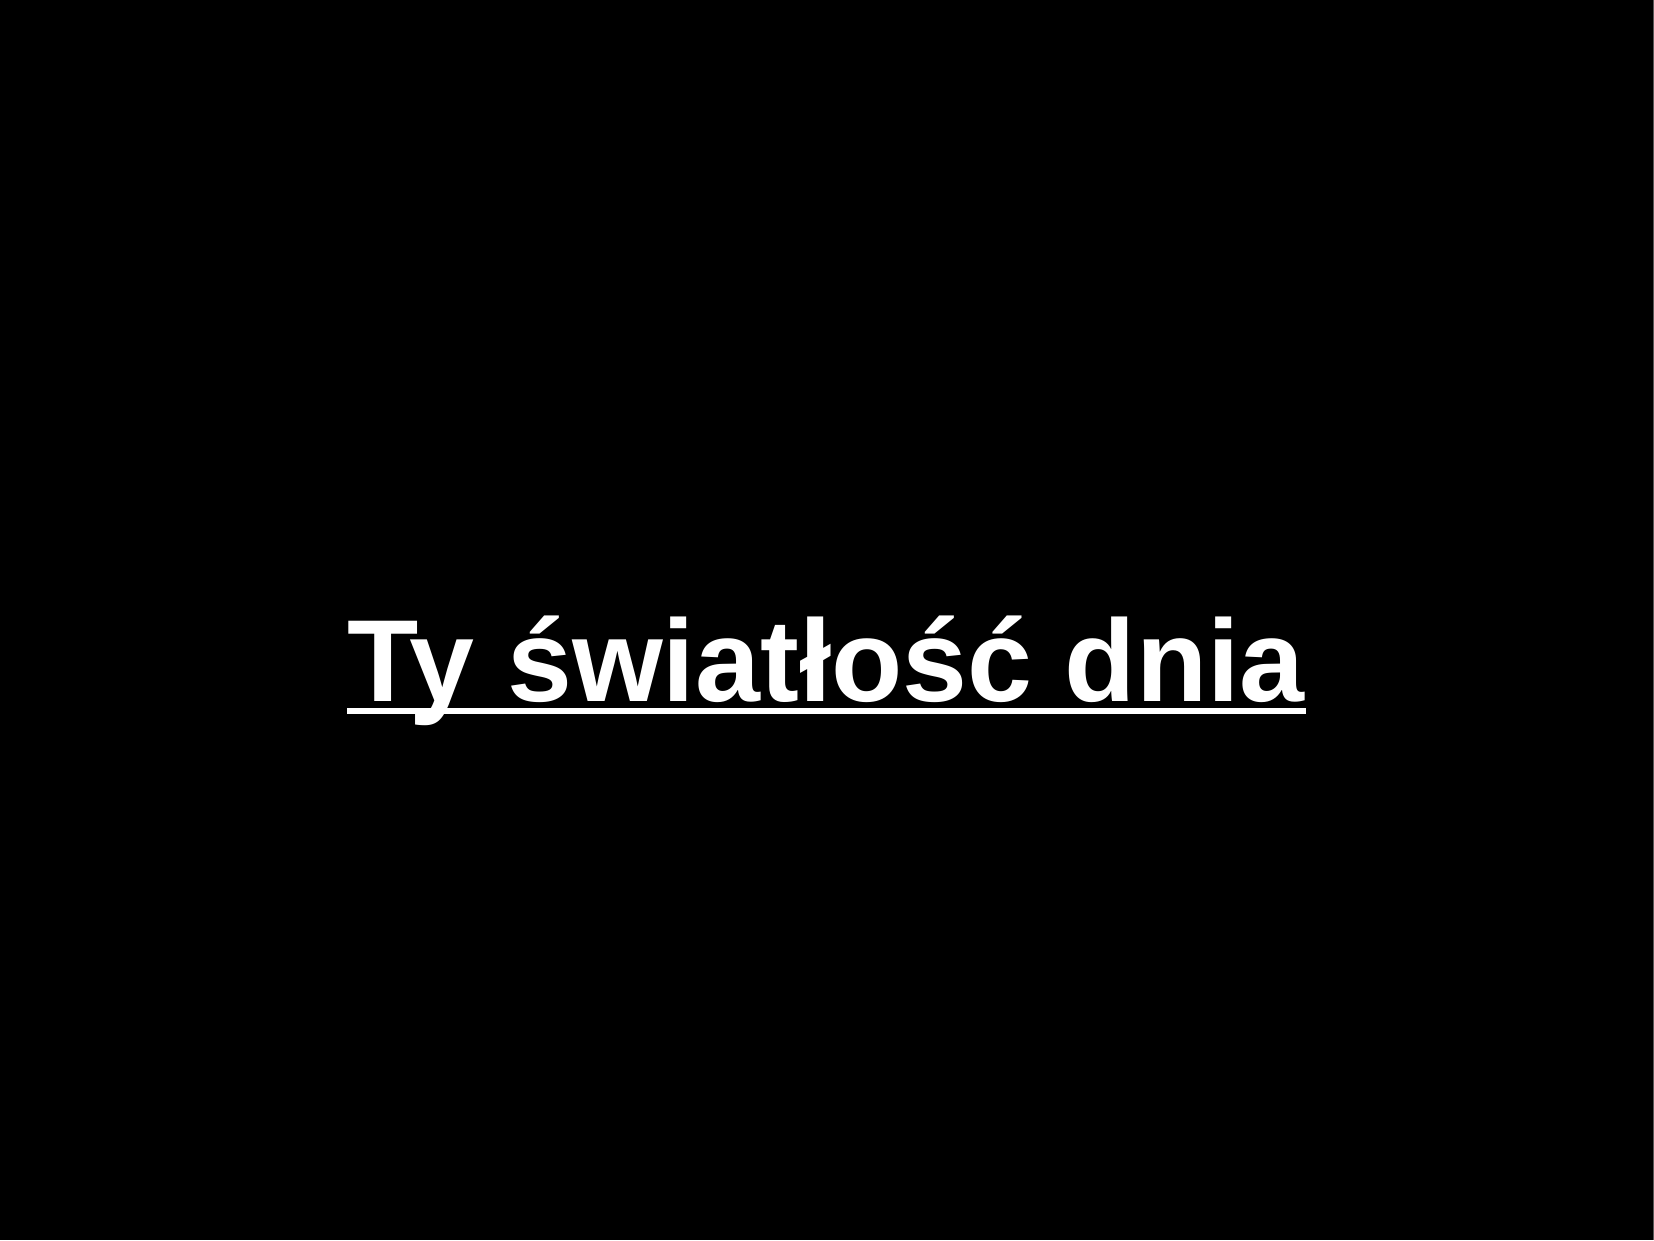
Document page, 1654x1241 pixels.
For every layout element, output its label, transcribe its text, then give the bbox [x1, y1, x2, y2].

subtitle Ty światłość dnia [0, 527, 1654, 713]
